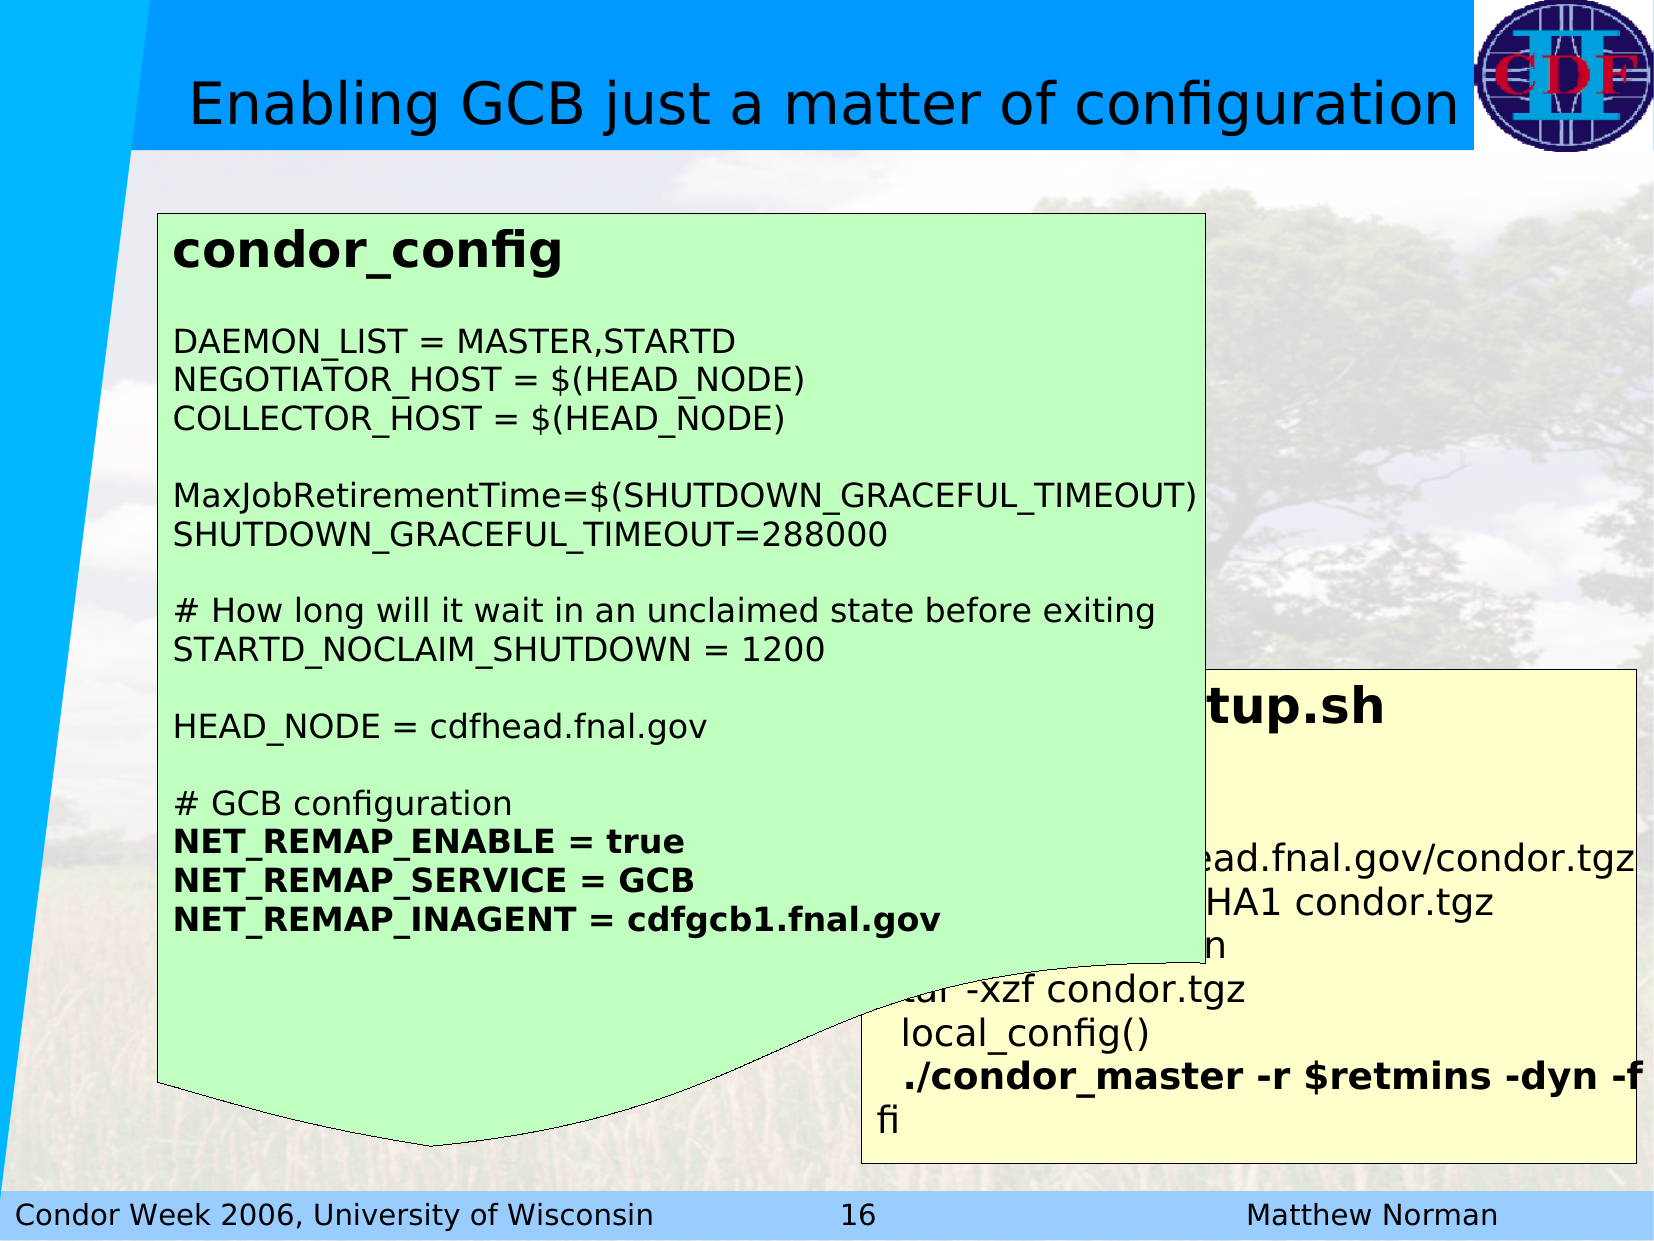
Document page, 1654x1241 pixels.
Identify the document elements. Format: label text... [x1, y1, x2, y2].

text_box glidein_startup.sh validate_node() wget http://cdfhead.fnal.gov/condor.tgz sha1sum knownSHA1 condor.tgz if [ $? -eq 0 ]; then tar -xzf condor.tgz local_config() ./condor_master -r $retmins -dyn -f fi [861, 669, 1637, 1164]
picture [1474, 0, 1654, 152]
text_box Enabling GCB just a matter of configuration [150, 63, 1501, 146]
text_box condor_config DAEMON_LIST = MASTER,STARTD NEGOTIATOR_HOST = $(HEAD_NODE) COLLECTOR_HOST = $(HEAD_NODE) MaxJobRetirementTime=$(SHUTDOWN_GRACEFUL_TIMEOUT) SHUTDOWN_GRACEFUL_TIMEOUT=288000 # How long will it wait in an unclaimed state before exiting STARTD_NOCLAIM_SHUTDOWN = 1200 HEAD_NODE = cdfhead.fnal.gov # GCB configuration NET_REMAP_ENABLE = true NET_REMAP_SERVICE = GCB NET_REMAP_INAGENT = cdfgcb1.fnal.gov [157, 213, 1206, 1147]
